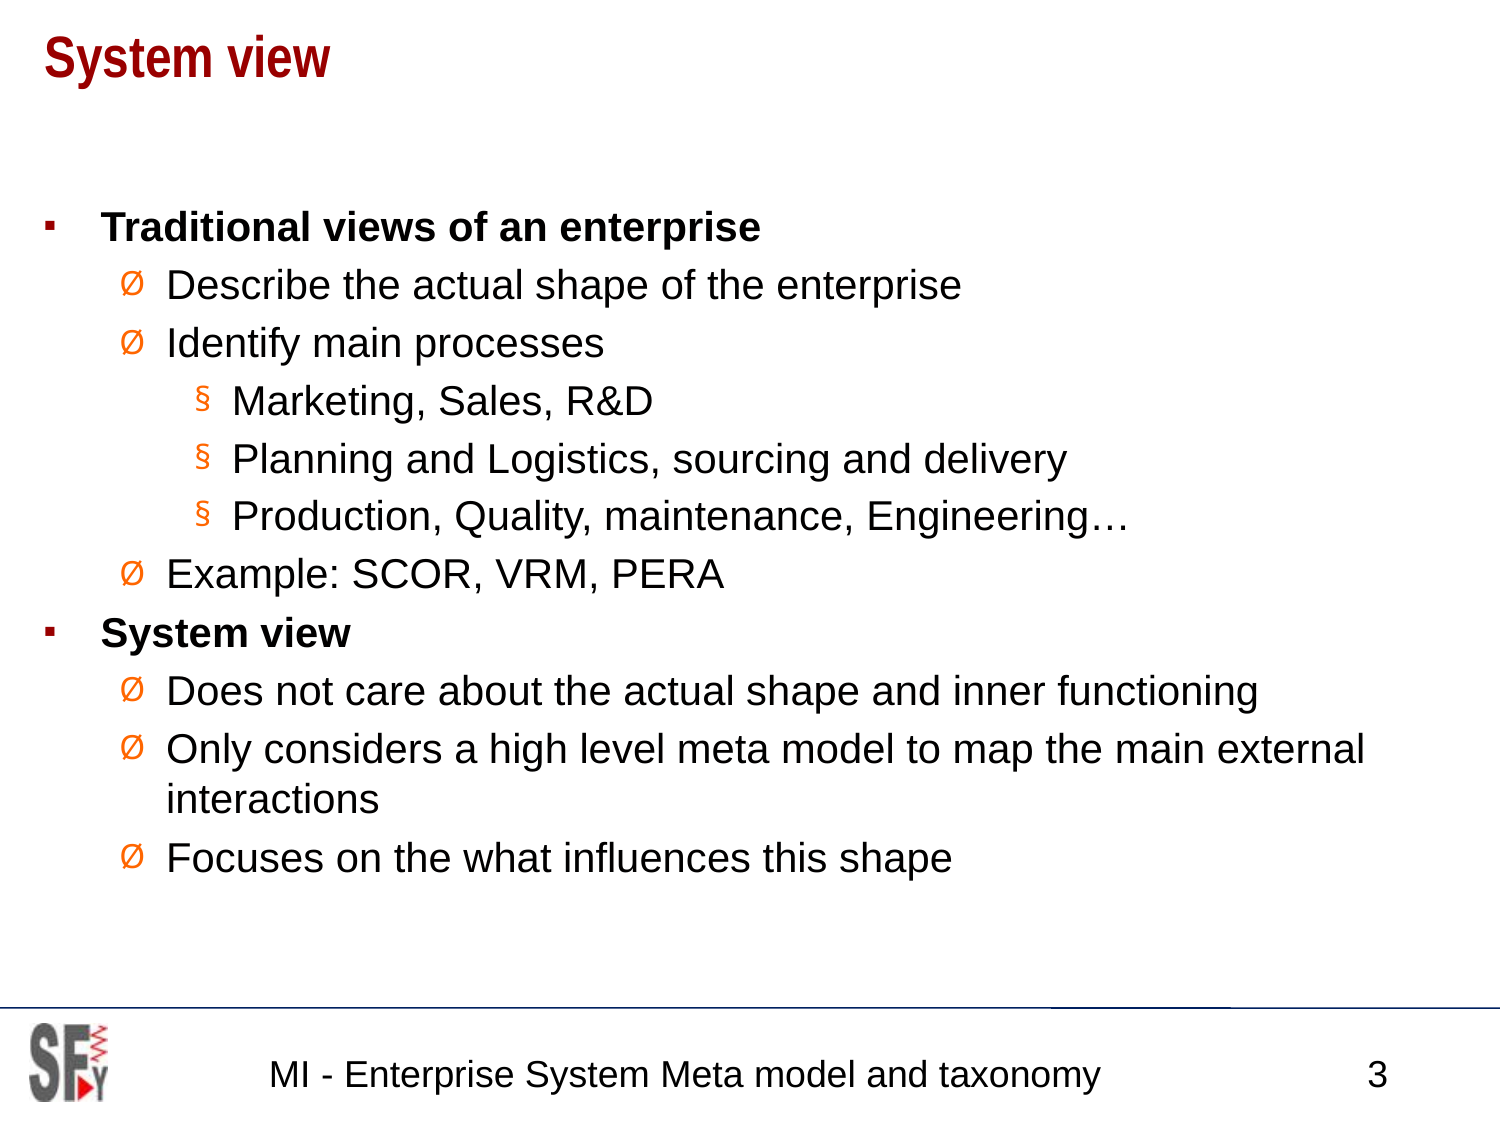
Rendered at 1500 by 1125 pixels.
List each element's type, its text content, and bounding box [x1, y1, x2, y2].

footer MI - Enterprise System Meta model and taxonomy [253, 1034, 1336, 1103]
list Traditional views of an enterprise Describe the actual shape of the enterprise Identify main processes Marketing, Sales, R&D Planning and Logistics, sourcing and delivery Production, Quality, maintenance, Engineering… Example: SCOR, VRM, PERA System view Does not care about the actual shape and inner functioning Only considers a high level meta model to map the main external interactions Focuses on the what influences this shape [29, 184, 1471, 988]
title System view [29, 12, 1471, 138]
picture [29, 1023, 108, 1102]
slide_number <numéro> [1352, 1034, 1490, 1103]
